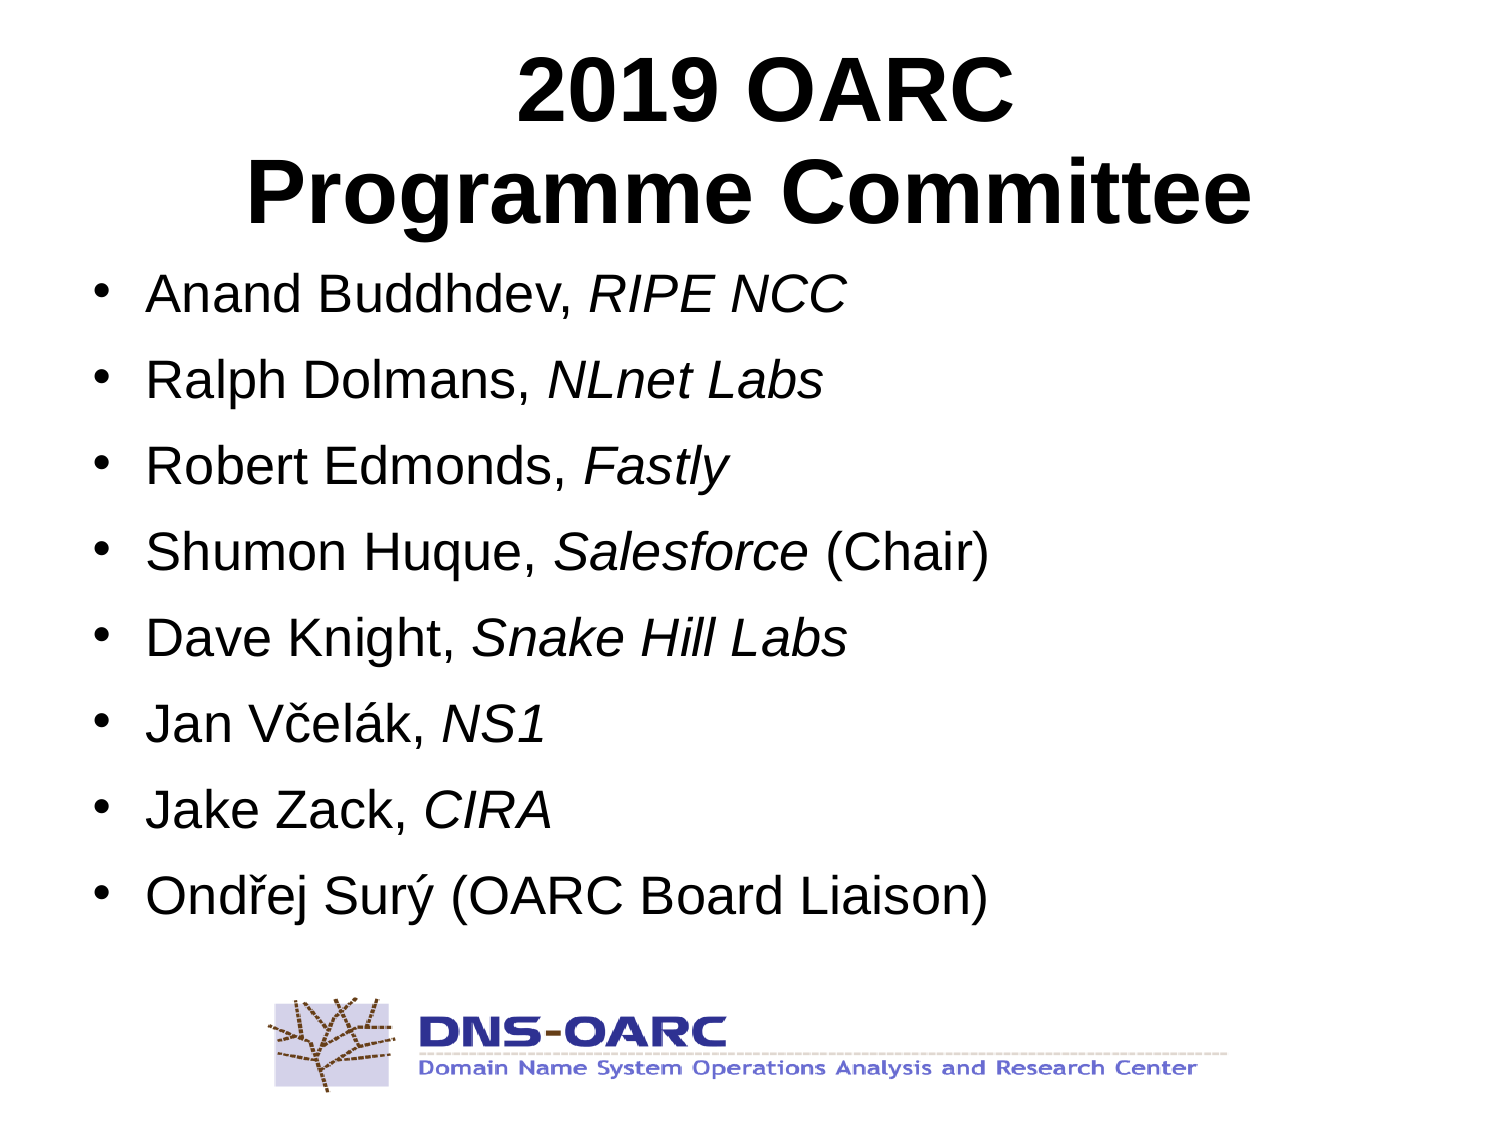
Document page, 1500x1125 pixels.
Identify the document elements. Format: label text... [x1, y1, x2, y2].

list Anand Buddhdev, RIPE NCC Ralph Dolmans, NLnet Labs Robert Edmonds, Fastly Shumon Huque, Salesforce (Chair) Dave Knight, Snake Hill Labs Jan Včelák, NS1 Jake Zack, CIRA Ondřej Surý (OARC Board Liaison) [75, 263, 1426, 959]
picture [214, 991, 1259, 1099]
title 2019 OARC Programme Committee [75, 29, 1426, 249]
